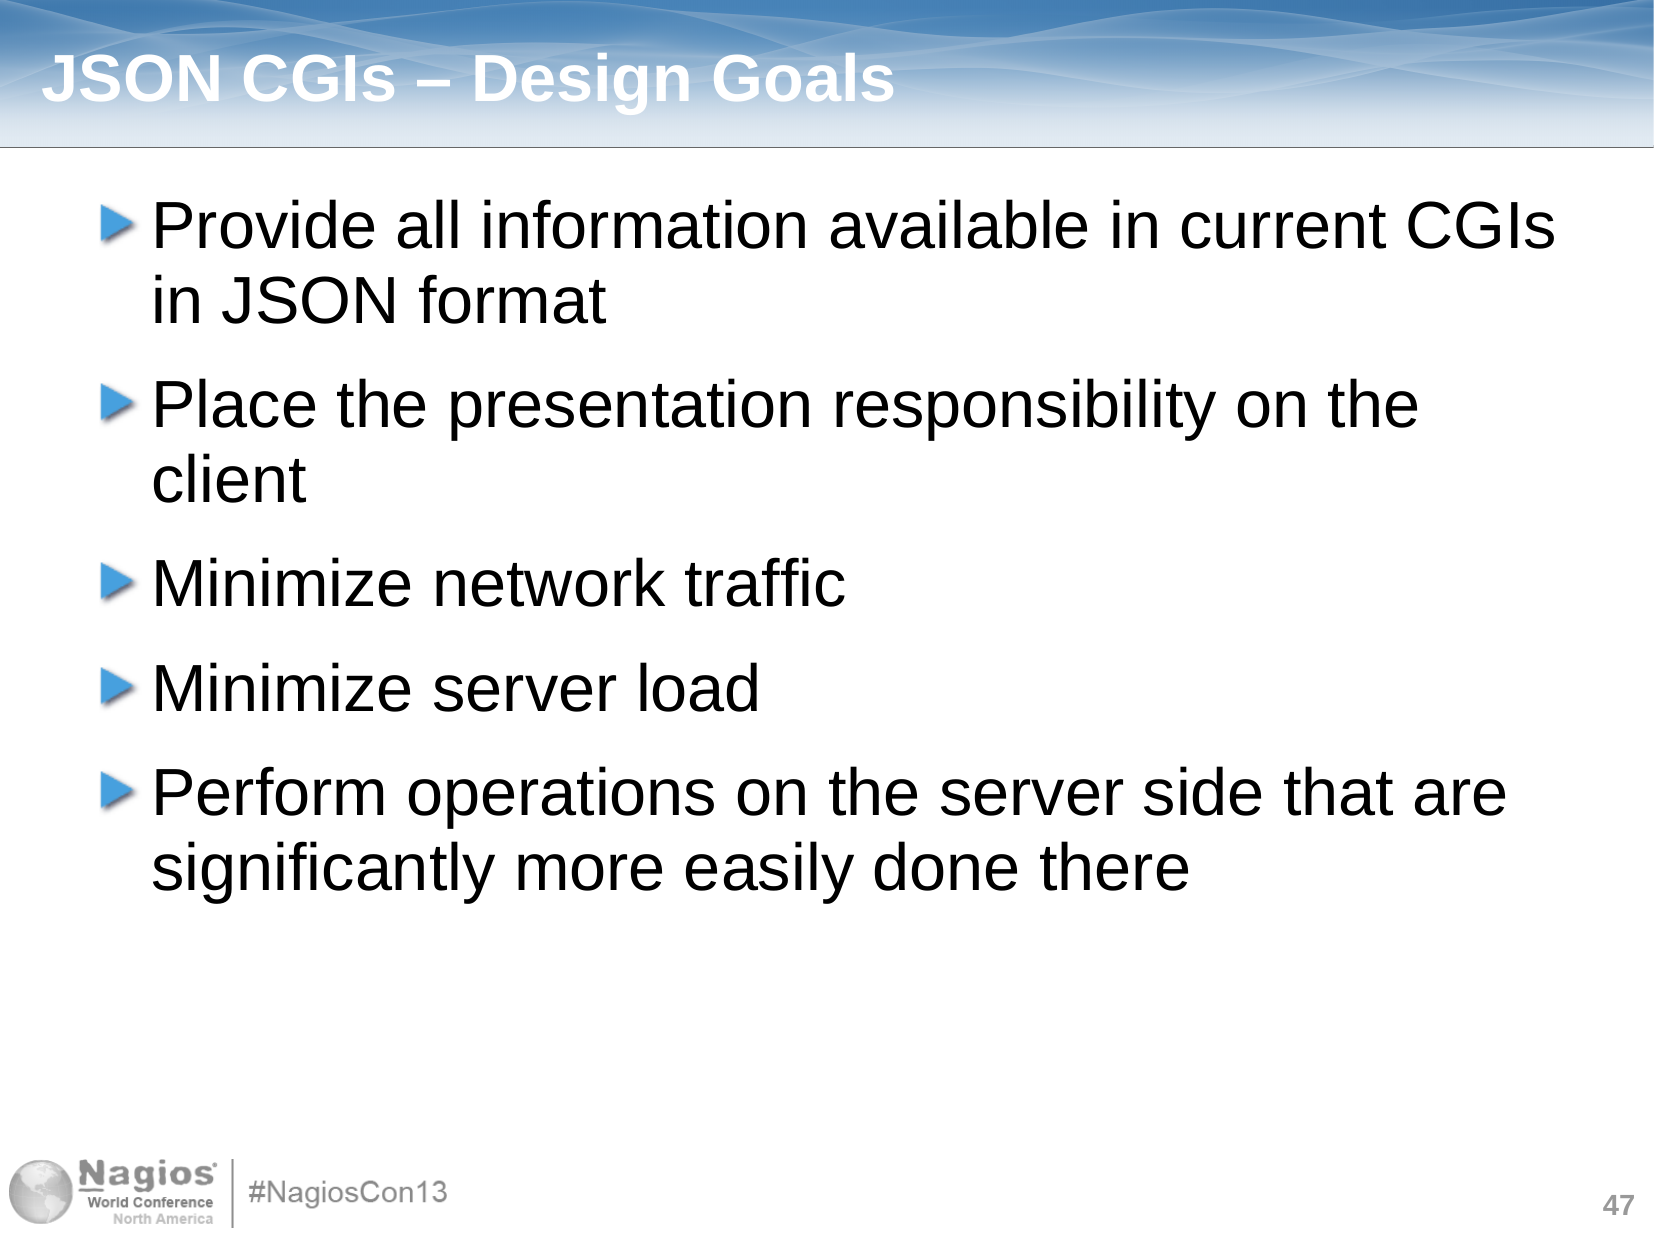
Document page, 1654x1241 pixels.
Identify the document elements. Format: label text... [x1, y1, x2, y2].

picture [9, 1159, 453, 1228]
picture [0, 0, 1654, 147]
title JSON CGIs – Design Goals [41, 29, 1248, 127]
list Provide all information available in current CGIs in JSON format Place the presentation responsibility on the client Minimize network traffic Minimize server load Perform operations on the server side that are significantly more easily done there [80, 188, 1569, 1007]
